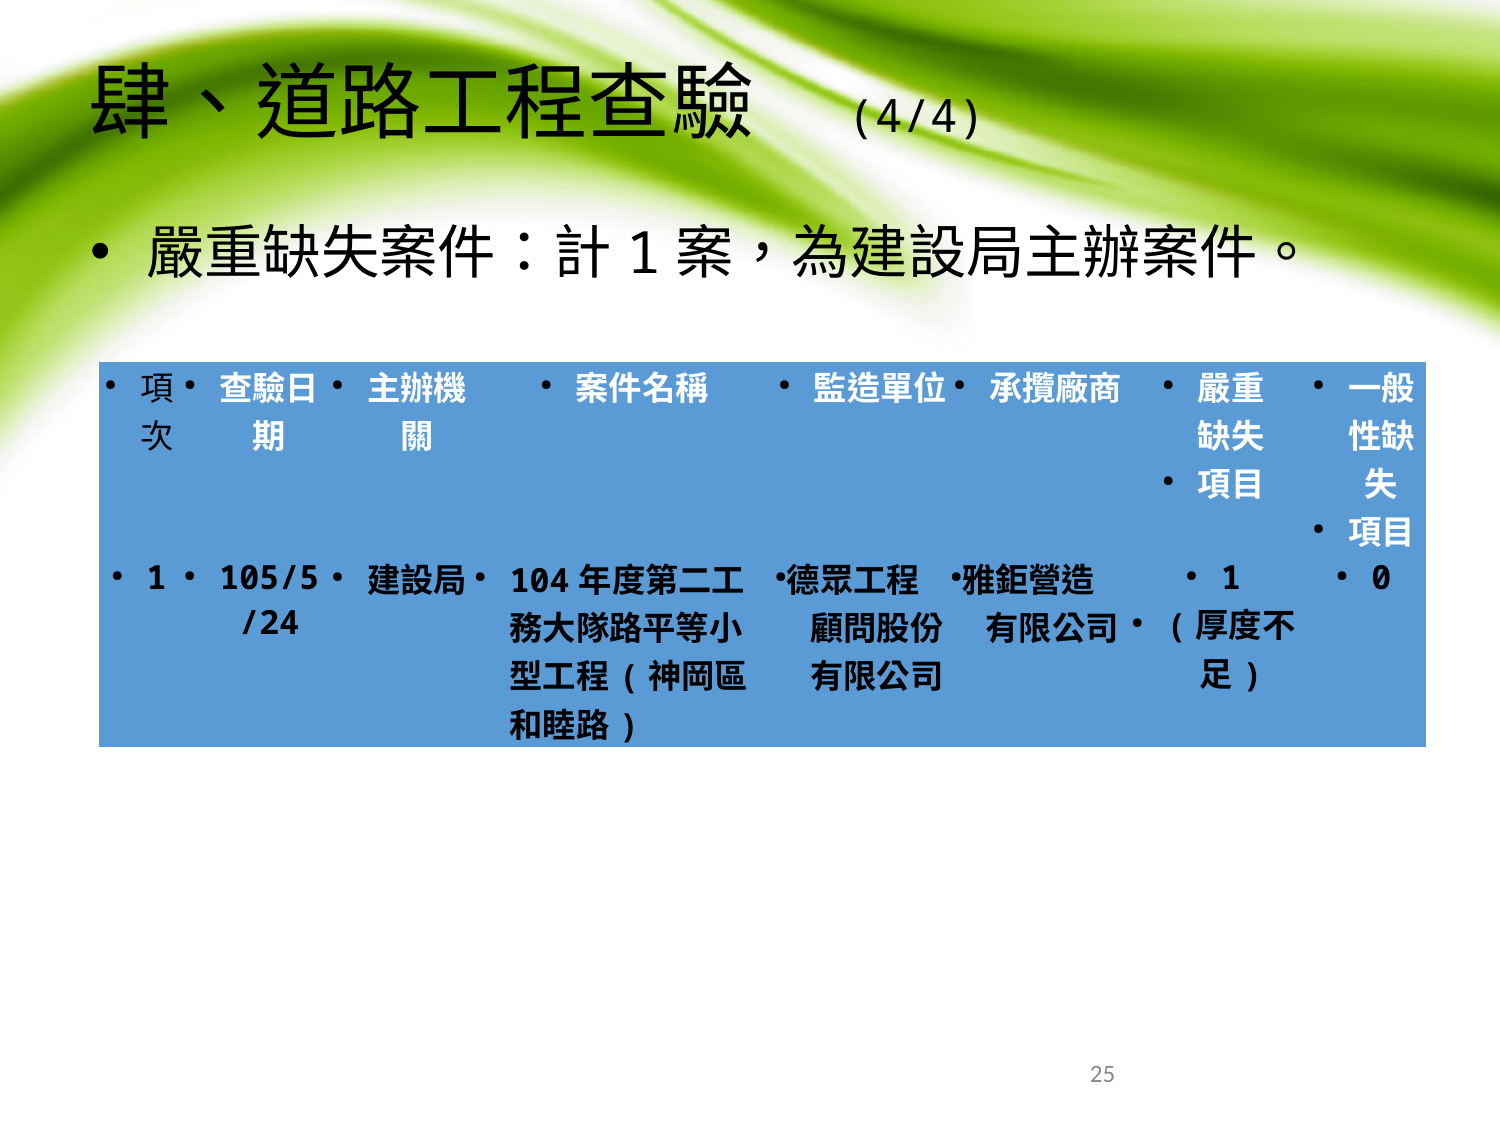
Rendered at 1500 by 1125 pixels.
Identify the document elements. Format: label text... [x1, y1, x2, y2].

table_cell 建設局 [324, 554, 474, 747]
table_cell 1 [99, 554, 179, 747]
table_cell 1 (厚度不足) [1126, 554, 1301, 747]
table_cell 雅鉅營造有限公司 [950, 554, 1126, 747]
table_cell 0 [1301, 554, 1426, 747]
table_header 嚴重 缺失 項目 [1126, 362, 1301, 554]
table_header 查驗日期 [179, 362, 324, 554]
text_box 肆、道路工程查驗 (4/4) [73, 36, 1150, 162]
table_header 案件名稱 [474, 362, 775, 554]
table_header 主辦機關 [324, 362, 474, 554]
table_header 監造單位 [775, 362, 950, 554]
list 嚴重缺失案件：計1案，為建設局主辦案件。 [75, 207, 1426, 851]
text_box [1074, 1042, 1500, 1125]
table_cell 104年度第二工務大隊路平等小型工程(神岡區和睦路) [474, 554, 775, 747]
table_cell 德眾工程顧問股份有限公司 [775, 554, 950, 747]
table_cell 105/5/24 [179, 554, 324, 747]
table_header 項次 [99, 362, 179, 554]
table_header 承攬廠商 [950, 362, 1126, 554]
table_header 一般性缺失 項目 [1301, 362, 1426, 554]
